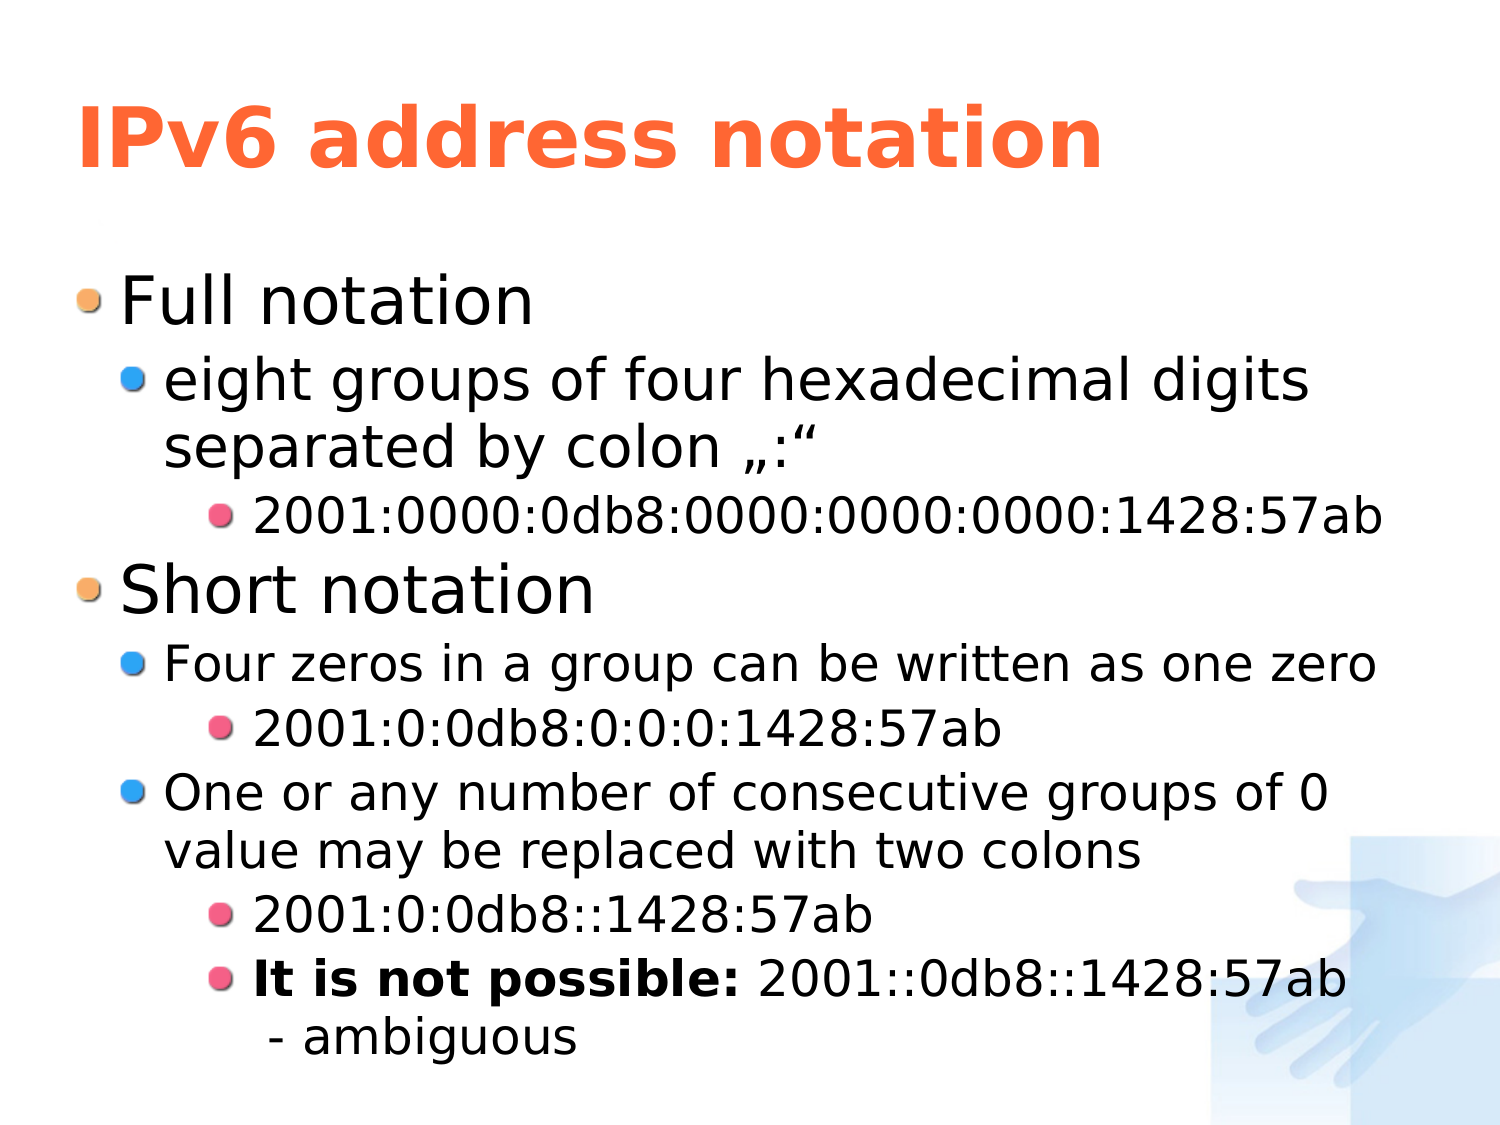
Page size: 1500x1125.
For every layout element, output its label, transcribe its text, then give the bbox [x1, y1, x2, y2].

picture [0, 0, 1500, 1125]
title IPv6 address notation [75, 28, 1426, 250]
list Full notation eight groups of four hexadecimal digits separated by colon „:“ 2001:0000:0db8:0000:0000:0000:1428:57ab Short notation Four zeros in a group can be written as one zero 2001:0:0db8:0:0:0:1428:57ab One or any number of consecutive groups of 0 value may be replaced with two colons 2001:0:0db8::1428:57ab It is not possible: 2001::0db8::1428:57ab - ambiguous [75, 262, 1426, 1067]
